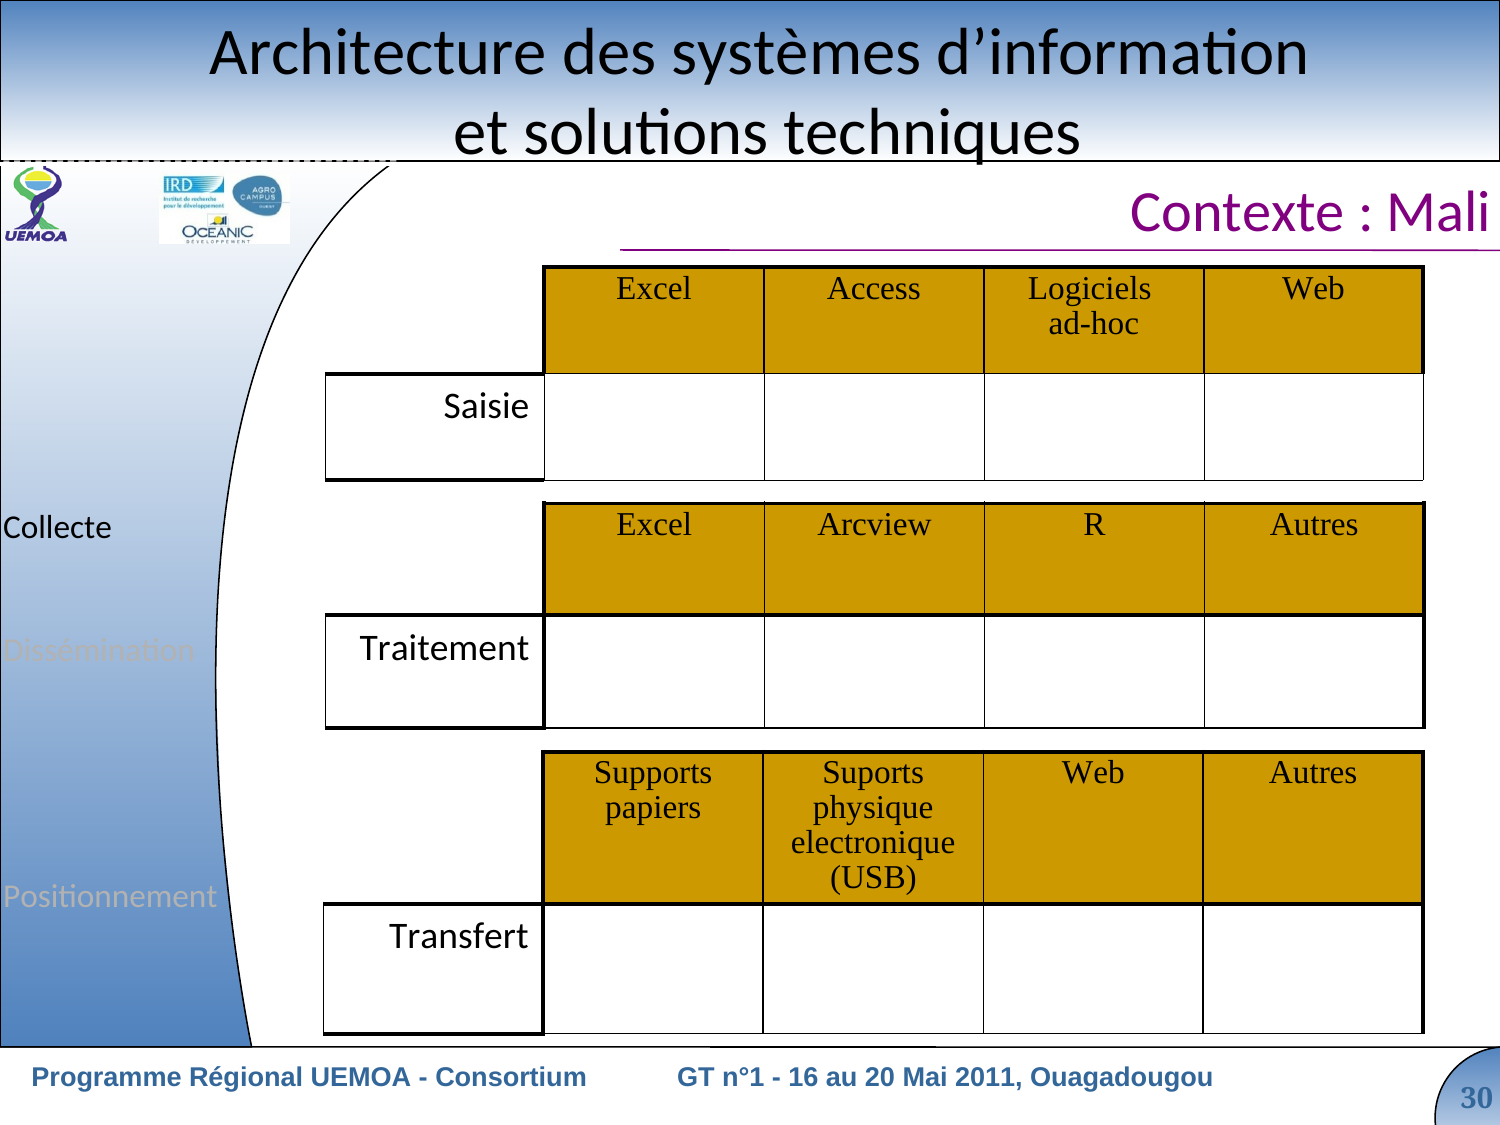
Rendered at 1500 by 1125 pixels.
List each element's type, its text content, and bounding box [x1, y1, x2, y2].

table_header Web [1205, 269, 1421, 373]
table_cell Transfert [324, 906, 541, 1032]
table_header Autres [1204, 754, 1421, 902]
table_header Supports papiers [545, 754, 762, 902]
text_box Contexte : Mali [265, 165, 1500, 251]
text_box Architecture des systèmes d’information et solutions techniques [53, 0, 1483, 161]
table_header Excel [546, 269, 763, 373]
table_cell [984, 906, 1202, 1033]
table_cell [985, 617, 1204, 727]
table_header R [985, 505, 1204, 613]
picture [0, 166, 73, 244]
table_cell Traitement [326, 617, 542, 726]
table_header Excel [546, 505, 764, 613]
table_cell [545, 374, 764, 480]
table_cell [765, 617, 984, 727]
table_cell [765, 374, 984, 480]
table_header [325, 504, 542, 613]
table_header Arcview [765, 505, 984, 613]
table_header Web [984, 754, 1202, 902]
table_cell [546, 617, 764, 727]
table_cell Saisie [326, 376, 544, 478]
table_cell [985, 374, 1204, 480]
picture [159, 173, 265, 244]
table_header Logiciels ad-hoc [985, 269, 1203, 373]
table_header Autres [1205, 505, 1422, 613]
table_header Collecte Dissémination Positionnement [0, 497, 313, 1045]
table_header [325, 267, 542, 372]
table_cell [1204, 906, 1421, 1033]
table_header [323, 752, 541, 902]
table_cell [764, 906, 983, 1033]
table_header Suports physique electronique (USB) [764, 754, 983, 902]
table_header Access [765, 269, 983, 373]
table_cell [1205, 617, 1422, 727]
table_cell [545, 906, 762, 1033]
table_cell [1205, 374, 1423, 480]
